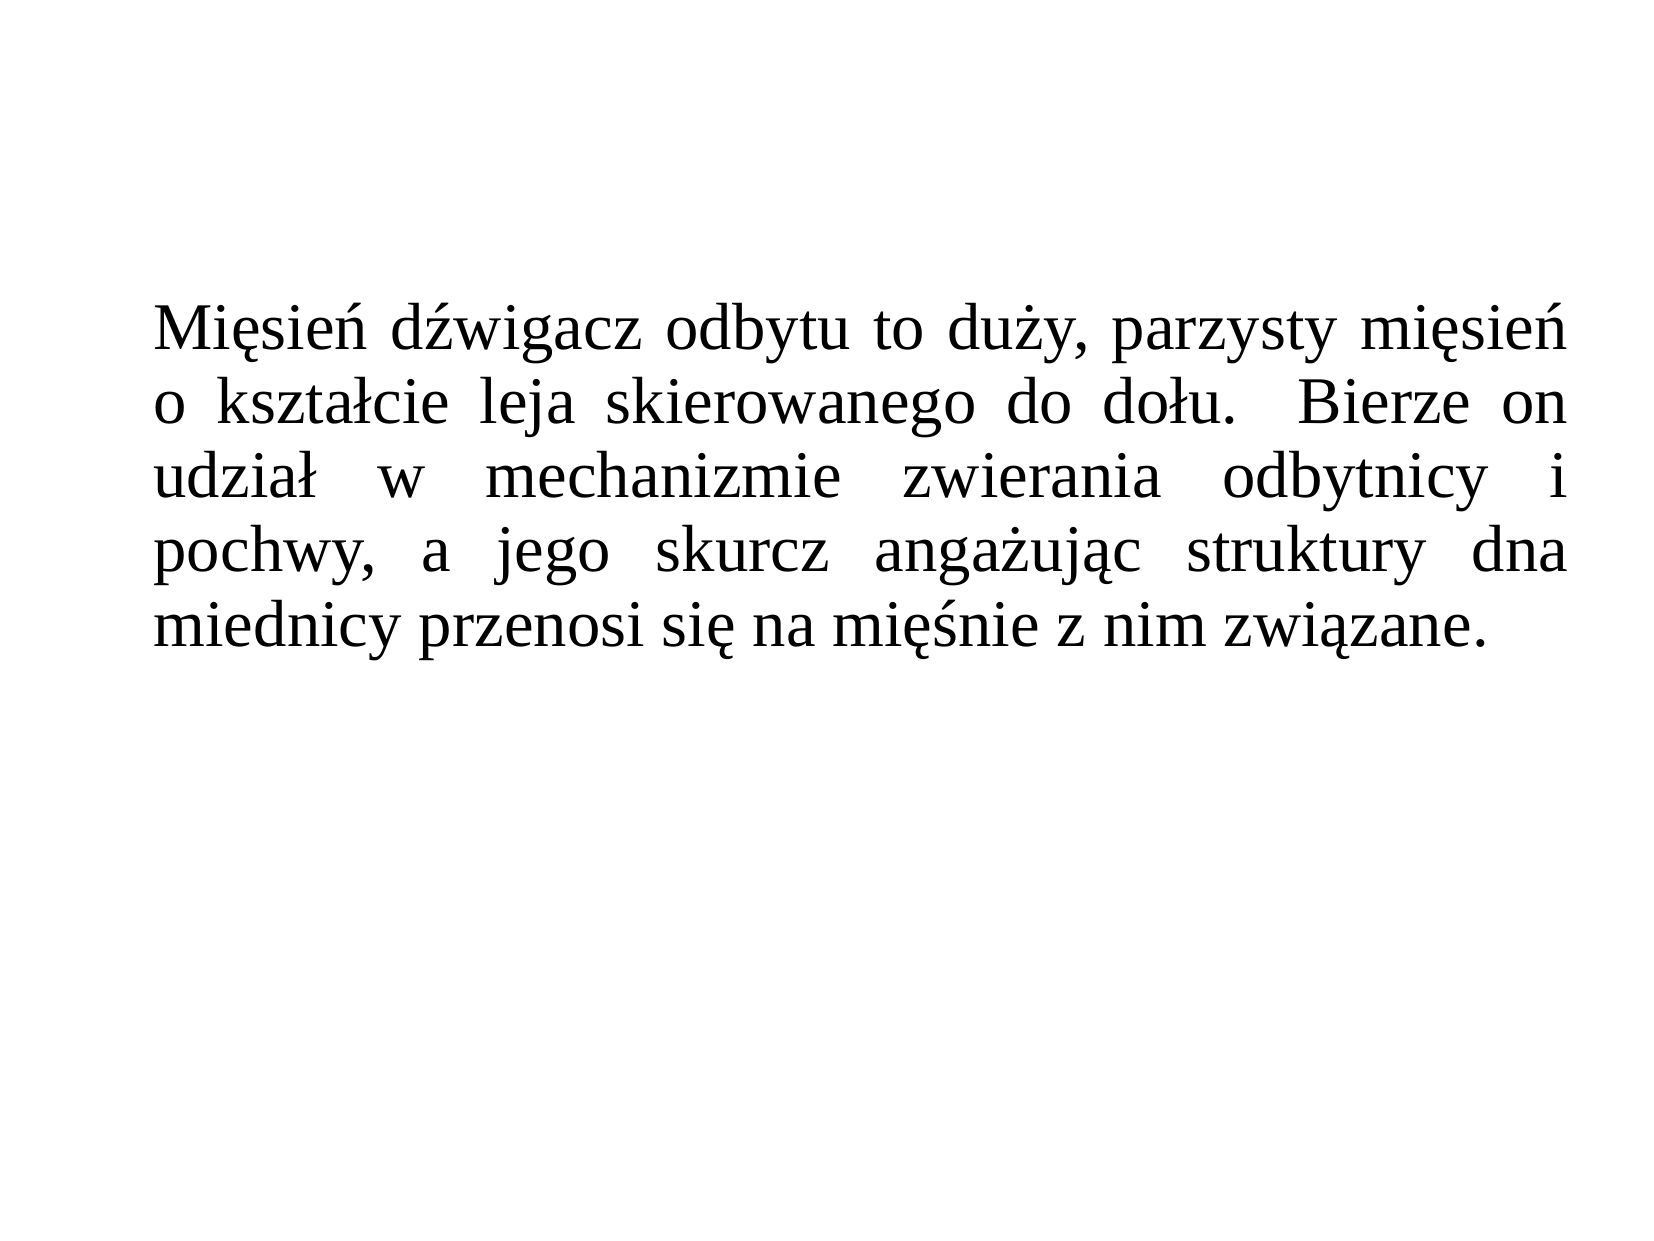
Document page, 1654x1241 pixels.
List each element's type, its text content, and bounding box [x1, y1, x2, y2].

list Mięsień dźwigacz odbytu to duży, parzysty mięsień o kształcie leja skierowanego do dołu. Bierze on udział w mechanizmie zwierania odbytnicy i pochwy, a jego skurcz angażując struktury dna miednicy przenosi się na mięśnie z nim związane. [82, 290, 1571, 661]
